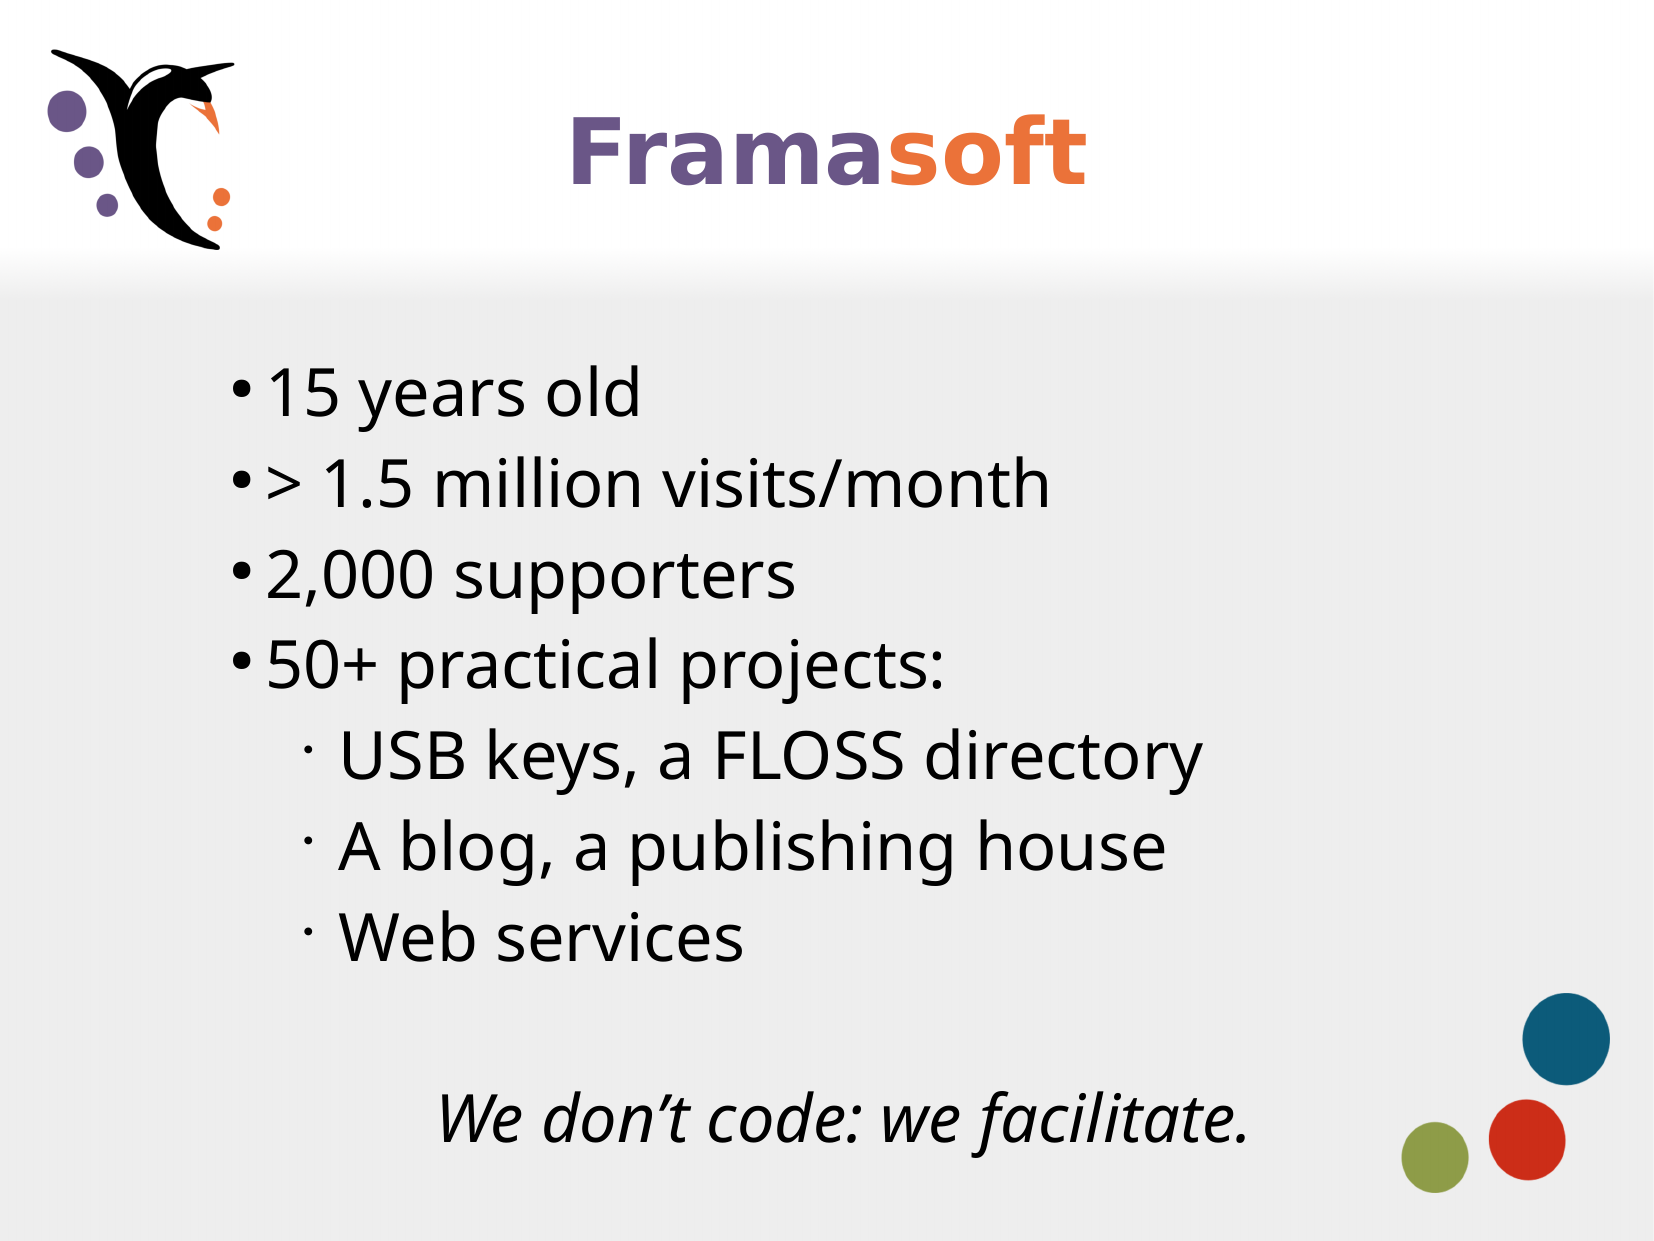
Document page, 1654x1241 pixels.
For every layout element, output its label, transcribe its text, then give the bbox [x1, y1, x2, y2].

title Framasoft [82, 49, 1571, 257]
picture [0, 0, 1654, 1241]
subtitle 15 years old > 1.5 million visits/month 2,000 supporters 50+ practical projects: USB keys, a FLOSS directory A blog, a publishing house Web services We don’t code: we facilitate. [82, 392, 1571, 1115]
